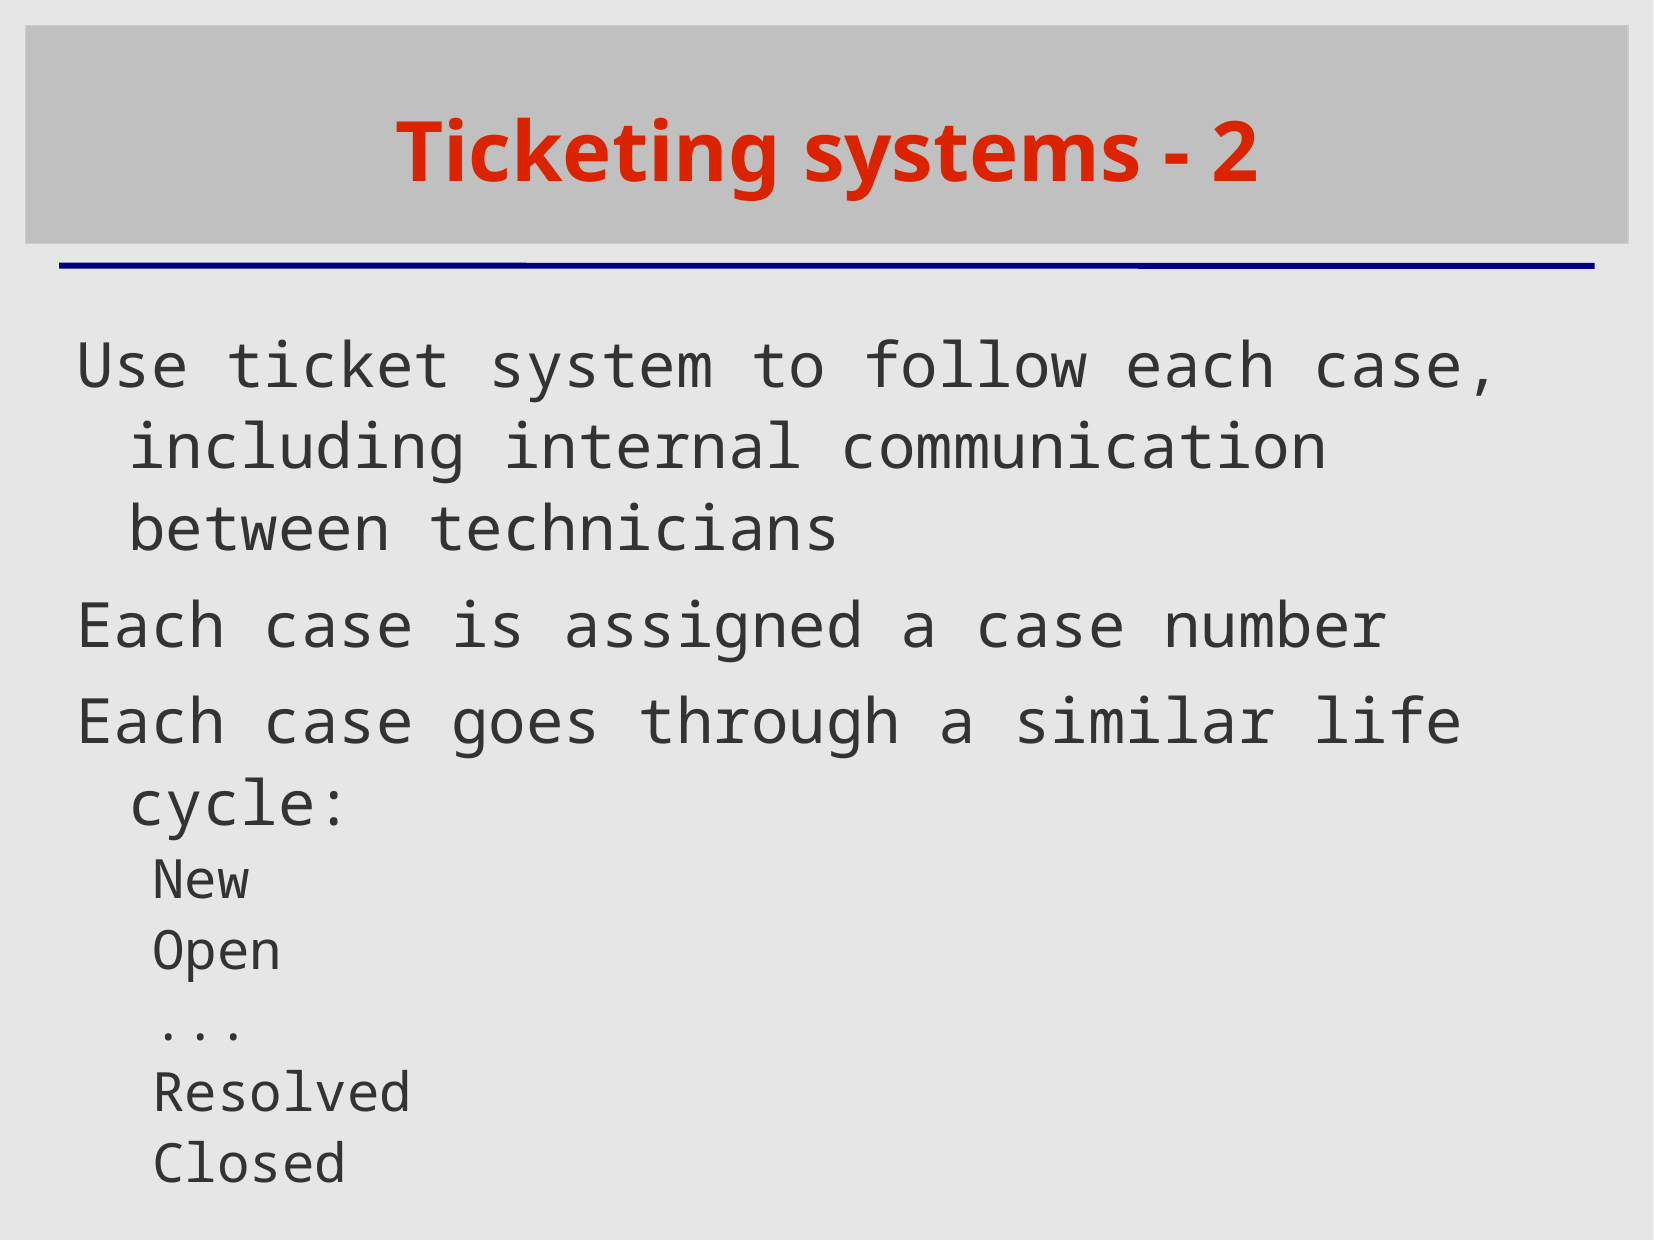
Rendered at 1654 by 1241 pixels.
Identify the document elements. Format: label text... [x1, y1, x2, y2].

list Use ticket system to follow each case, including internal communication between technicians Each case is assigned a case number Each case goes through a similar life cycle: New Open ... Resolved Closed [59, 322, 1595, 1132]
title Ticketing systems - 2 [121, 46, 1534, 254]
